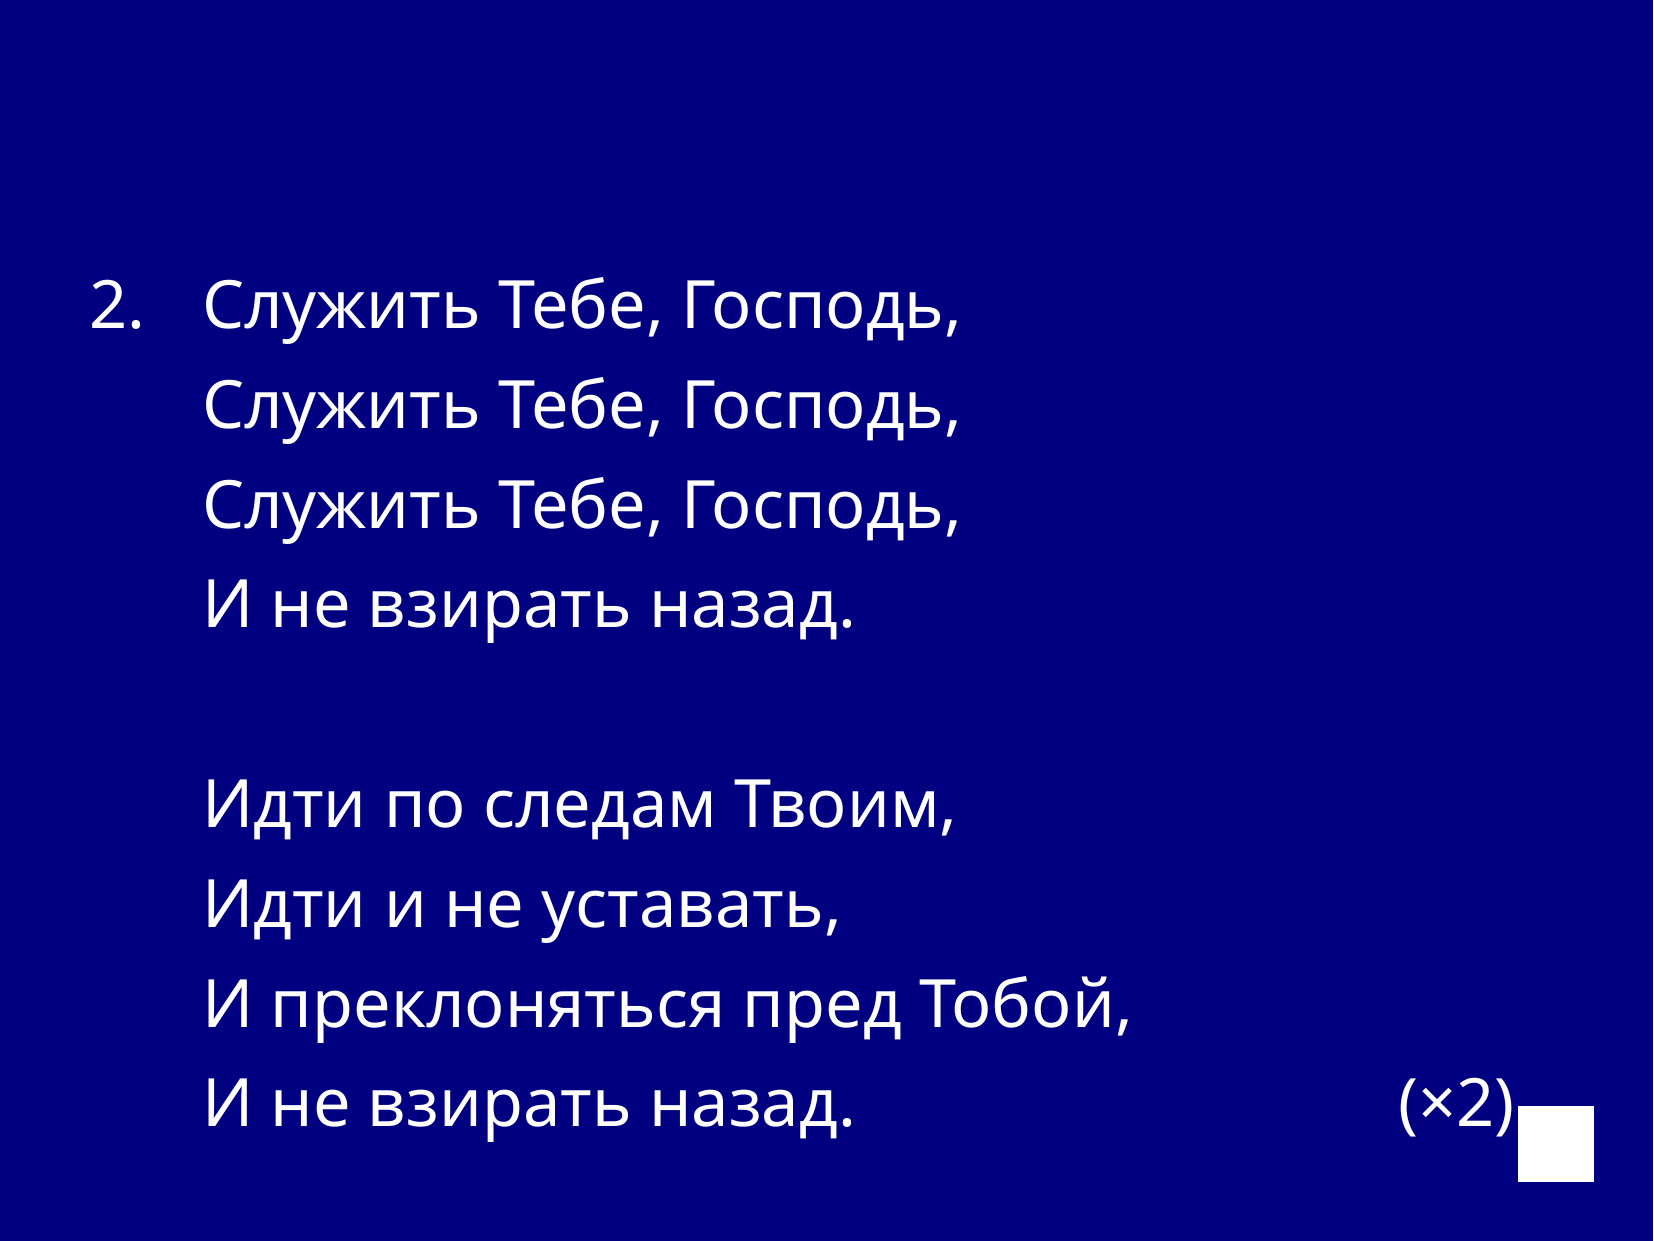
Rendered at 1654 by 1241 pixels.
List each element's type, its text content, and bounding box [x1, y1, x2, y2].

text_box [1518, 1106, 1594, 1182]
text_box 2. Служить Тебе, Господь, Служить Тебе, Господь, Служить Тебе, Господь, И не взирать назад. Идти по следам Твоим, Идти и не уставать, И преклоняться пред Тобой, И не взирать назад. (×2) [75, 150, 1576, 1163]
